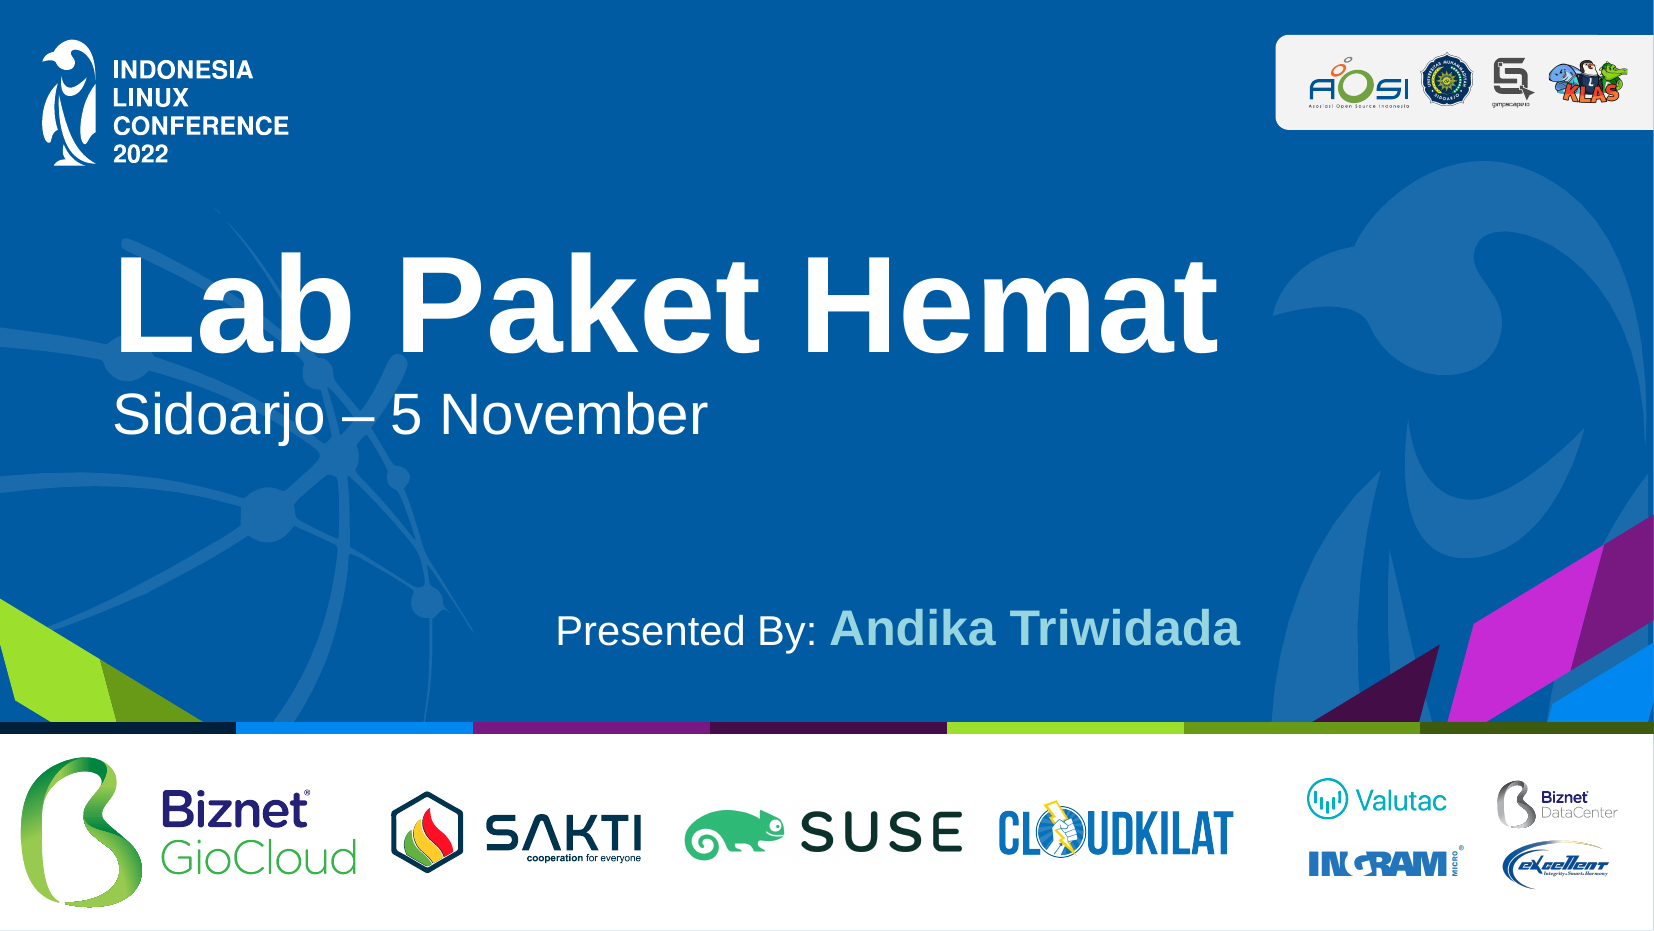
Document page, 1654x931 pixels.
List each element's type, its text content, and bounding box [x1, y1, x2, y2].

picture [601, 855, 616, 859]
picture [1309, 845, 1465, 877]
picture [999, 800, 1234, 858]
picture [1496, 840, 1620, 890]
picture [1548, 60, 1628, 103]
picture [682, 799, 965, 865]
picture [626, 855, 634, 862]
list Presented By: Andika Triwidada [412, 617, 1313, 676]
title Lab Paket Hemat Sidoarjo – 5 November [112, 58, 1538, 617]
picture [1420, 52, 1474, 58]
